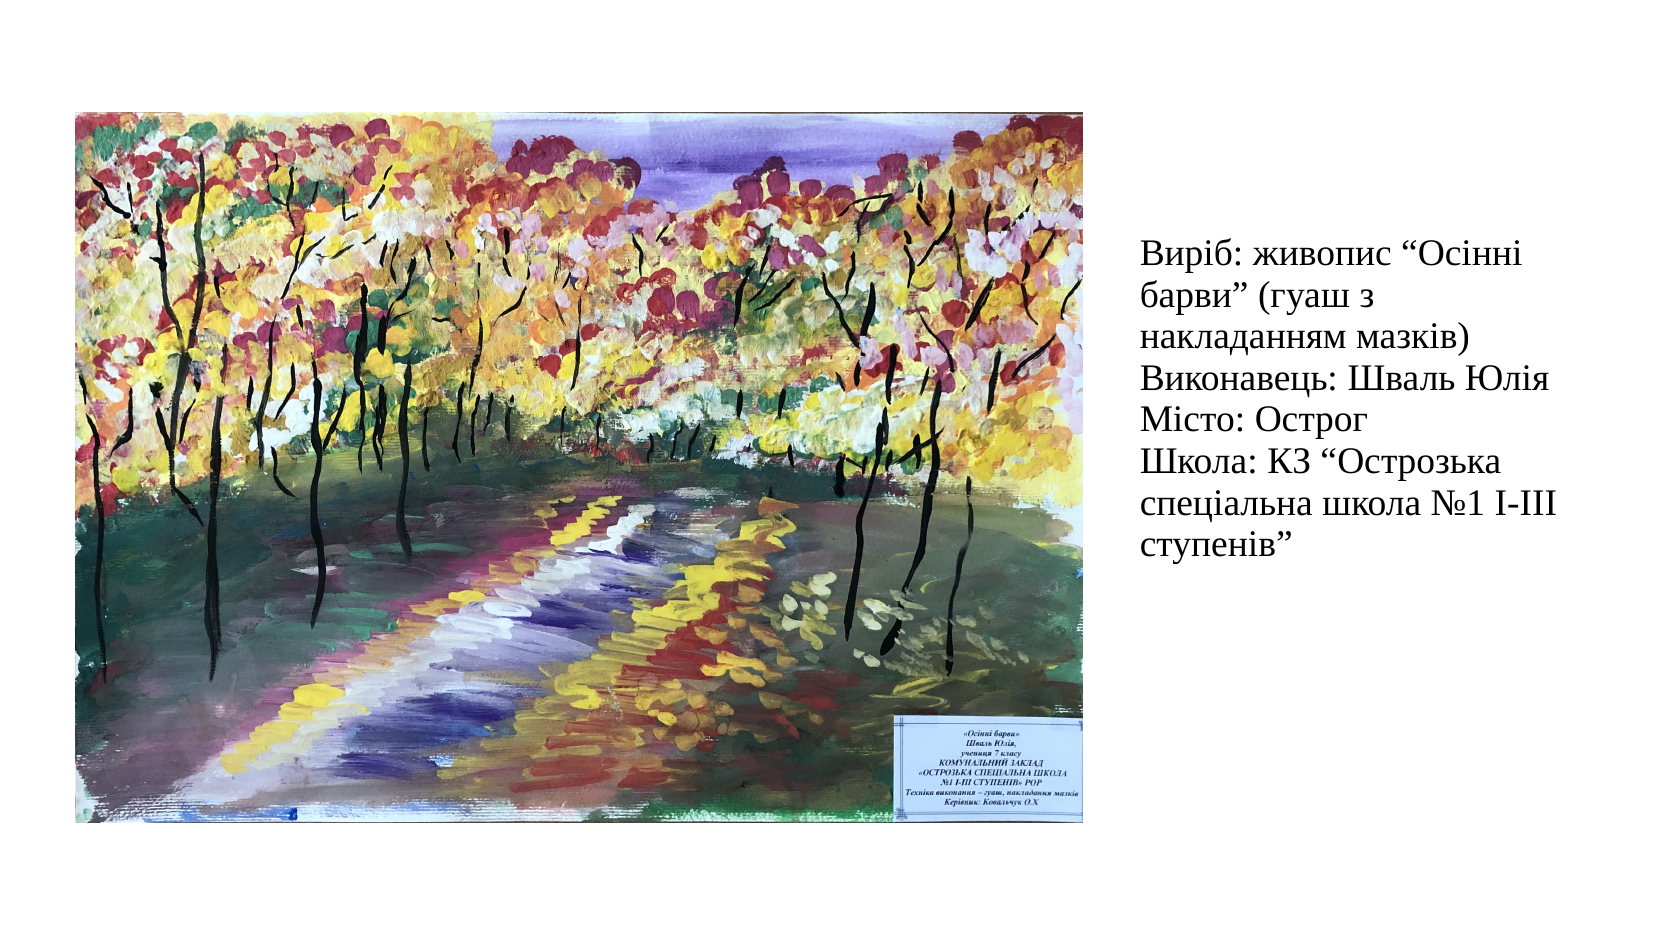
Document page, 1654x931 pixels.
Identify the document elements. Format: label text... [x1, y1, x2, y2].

text_box Виріб: живопис “Осінні барви” (гуаш з накладанням мазків) Виконавець: Шваль Юлія Місто: Острог Школа: КЗ “Острозька спеціальна школа №1 I-III ступенів” [1125, 225, 1576, 656]
picture [75, 112, 1083, 823]
